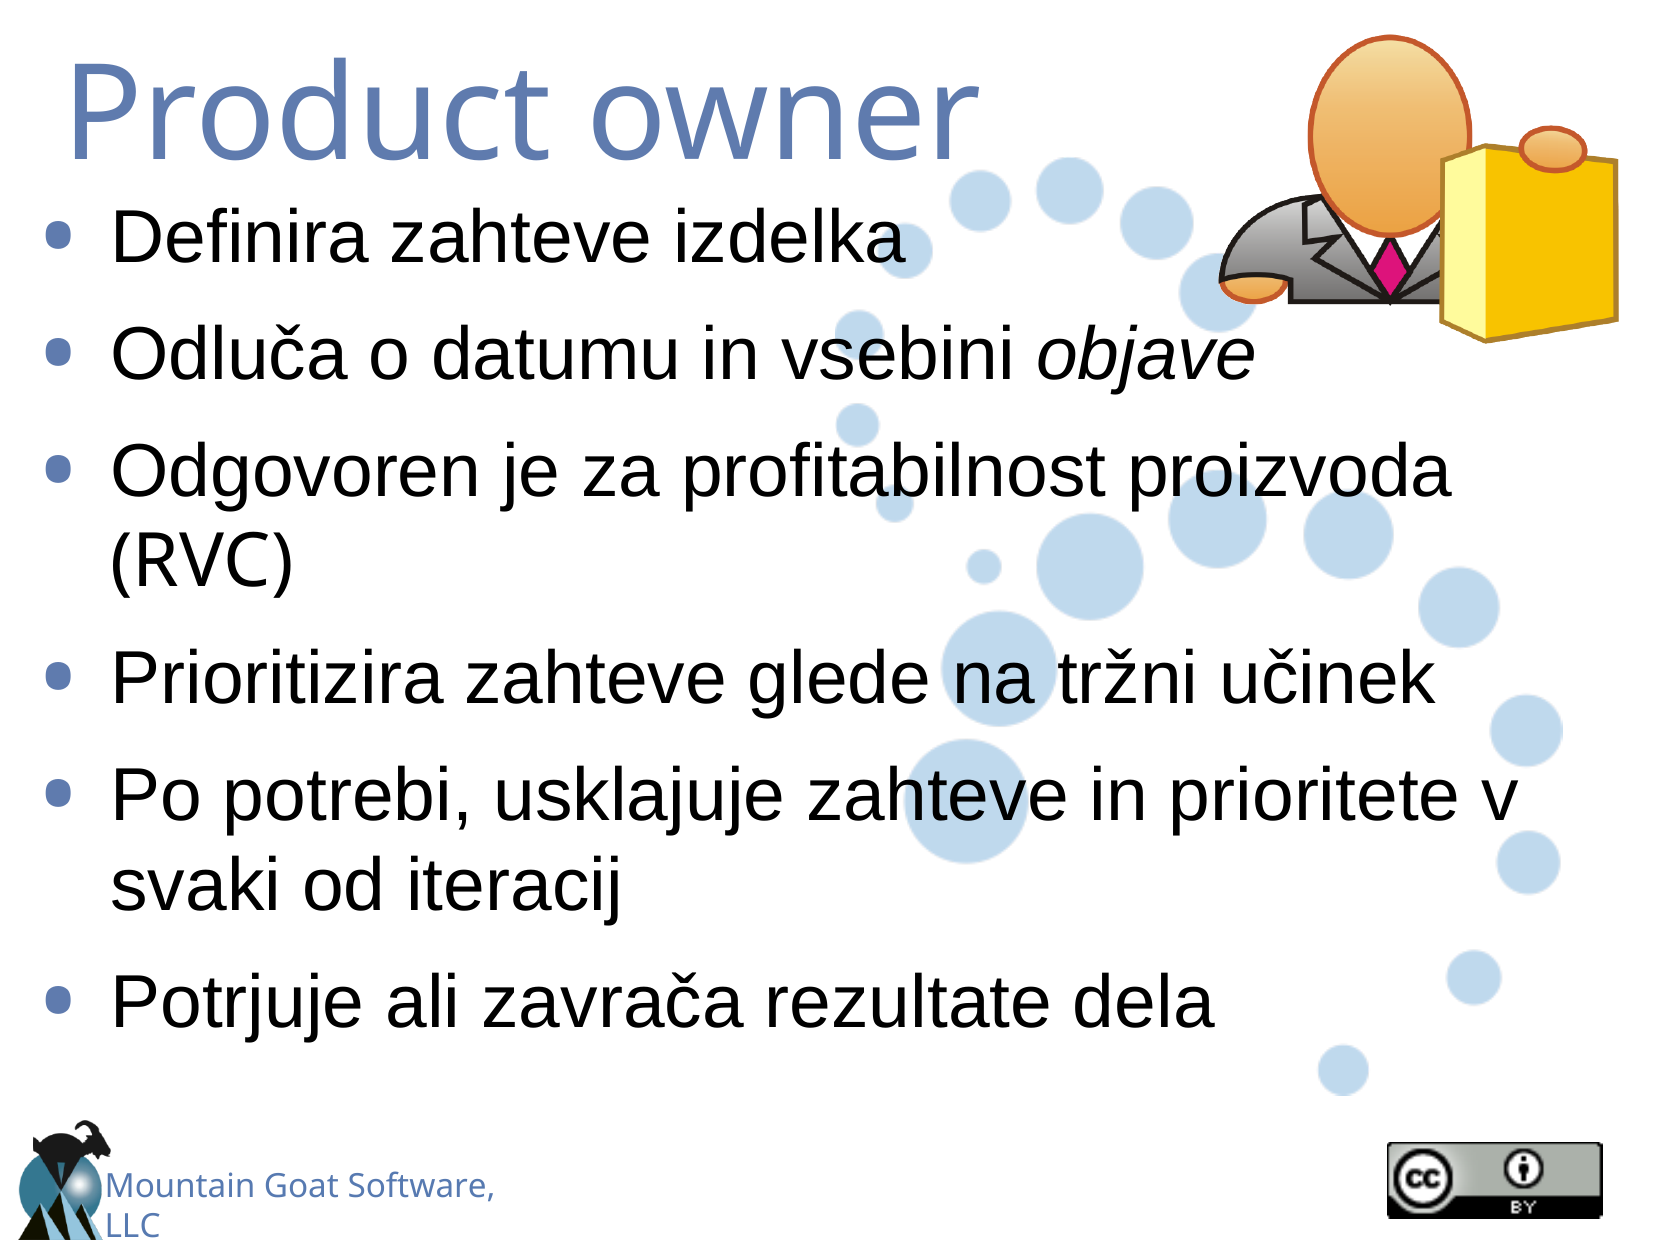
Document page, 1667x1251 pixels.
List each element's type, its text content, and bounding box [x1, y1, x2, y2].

title Product owner [56, 18, 1609, 187]
picture [1218, 34, 1619, 1096]
list Definira zahteve izdelka Odluča o datumu in vsebini objave Odgovoren je za profitabilnost proizvoda (RVC) Prioritizira zahteve glede na tržni učinek Po potrebi, usklajuje zahteve in prioritete v svaki od iteracij Potrjuje ali zavrača rezultate dela [0, 187, 1548, 1221]
picture [18, 1221, 111, 1240]
picture [1548, 1142, 1603, 1219]
